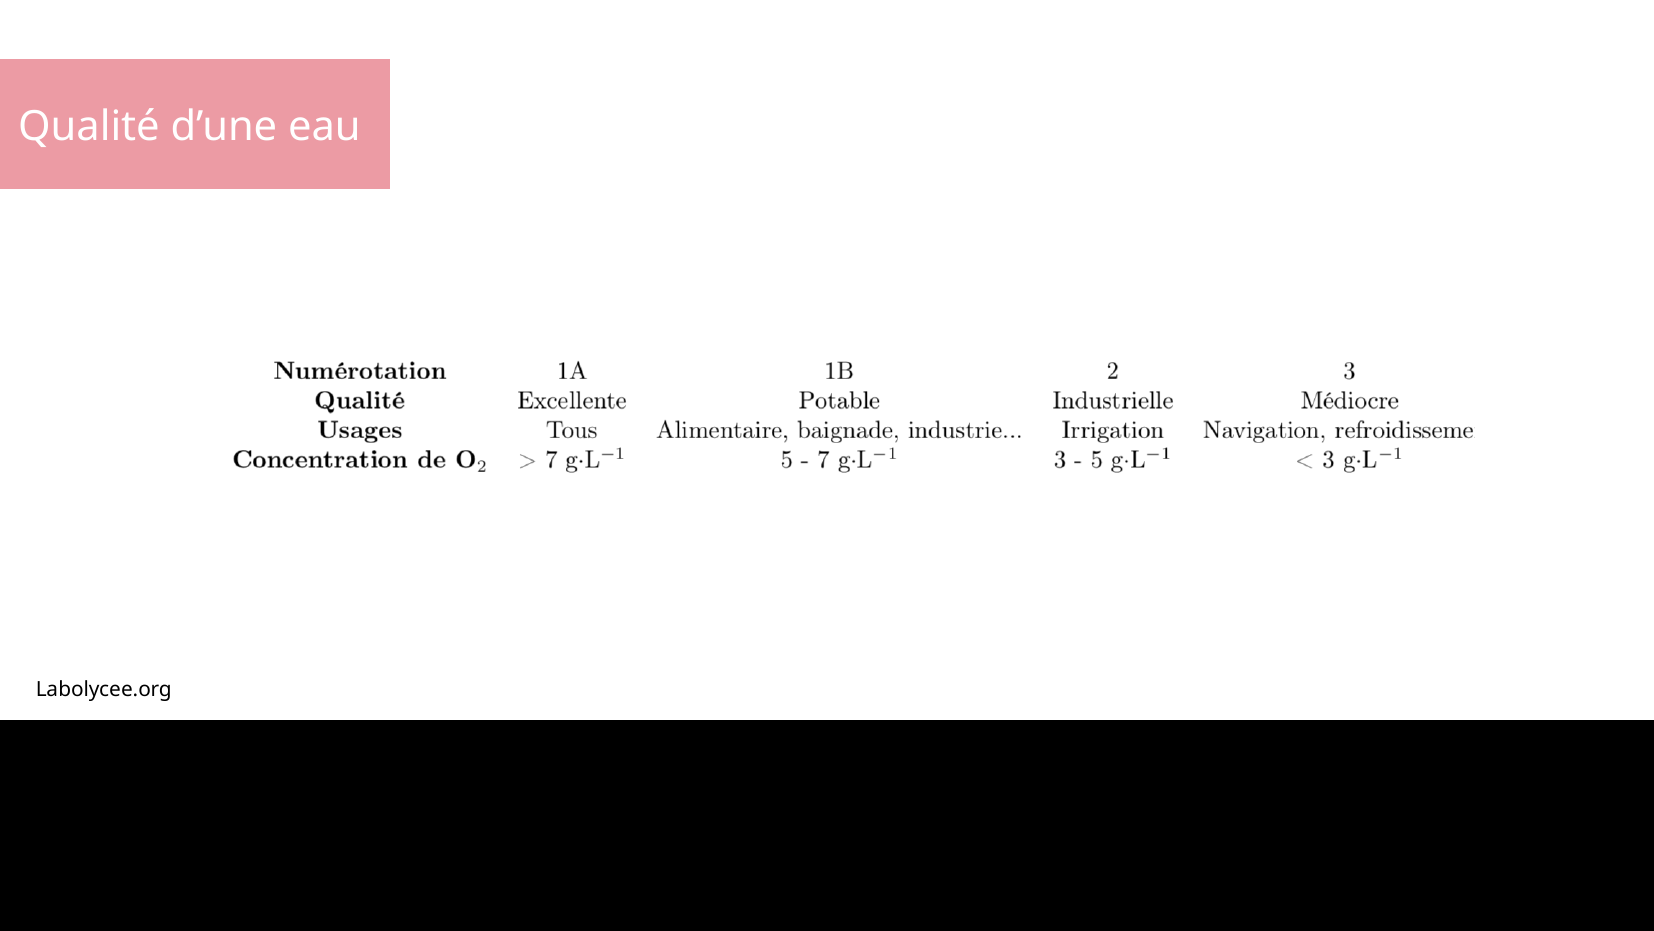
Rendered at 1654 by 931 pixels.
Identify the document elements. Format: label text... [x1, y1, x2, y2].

text_box [0, 720, 1654, 931]
text_box Labolycee.org [21, 667, 343, 709]
text_box Qualité d’une eau [0, 59, 390, 189]
picture [177, 342, 1475, 505]
